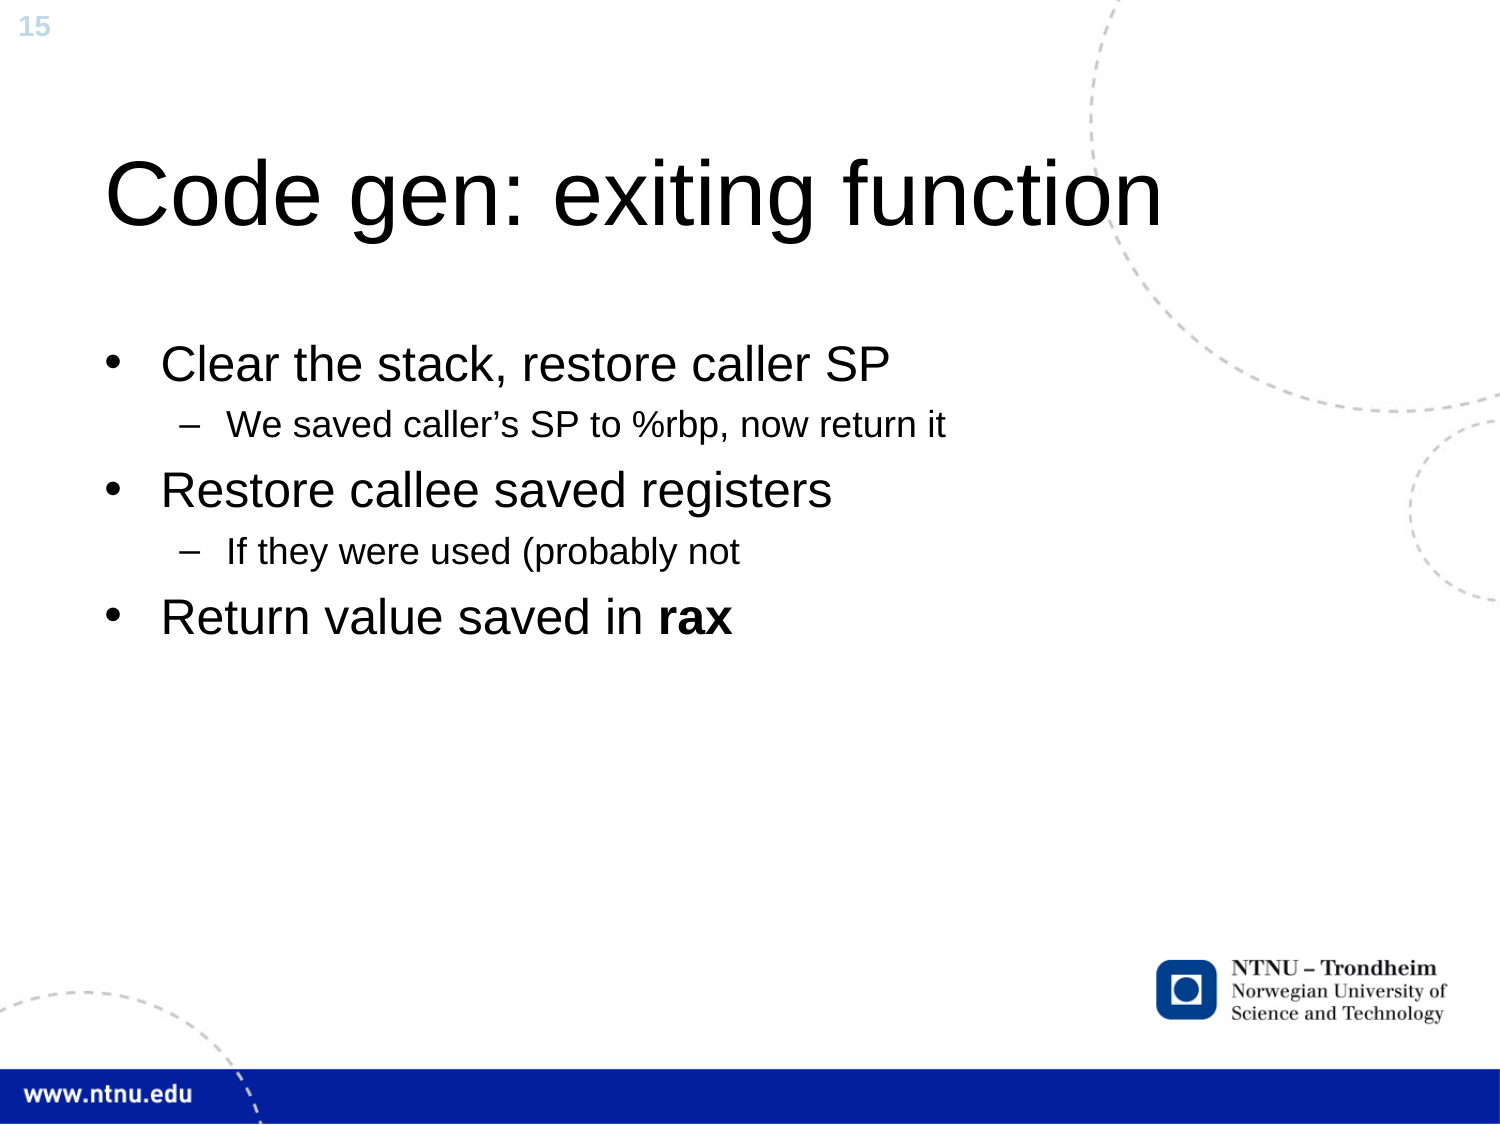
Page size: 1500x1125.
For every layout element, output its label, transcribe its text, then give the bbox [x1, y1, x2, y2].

title Code gen: exiting function [89, 87, 1365, 291]
list Clear the stack, restore caller SP We saved caller’s SP to %rbp, now return it Restore callee saved registers If they were used (probably not Return value saved in rax [89, 323, 1365, 902]
picture [0, 0, 1500, 1125]
